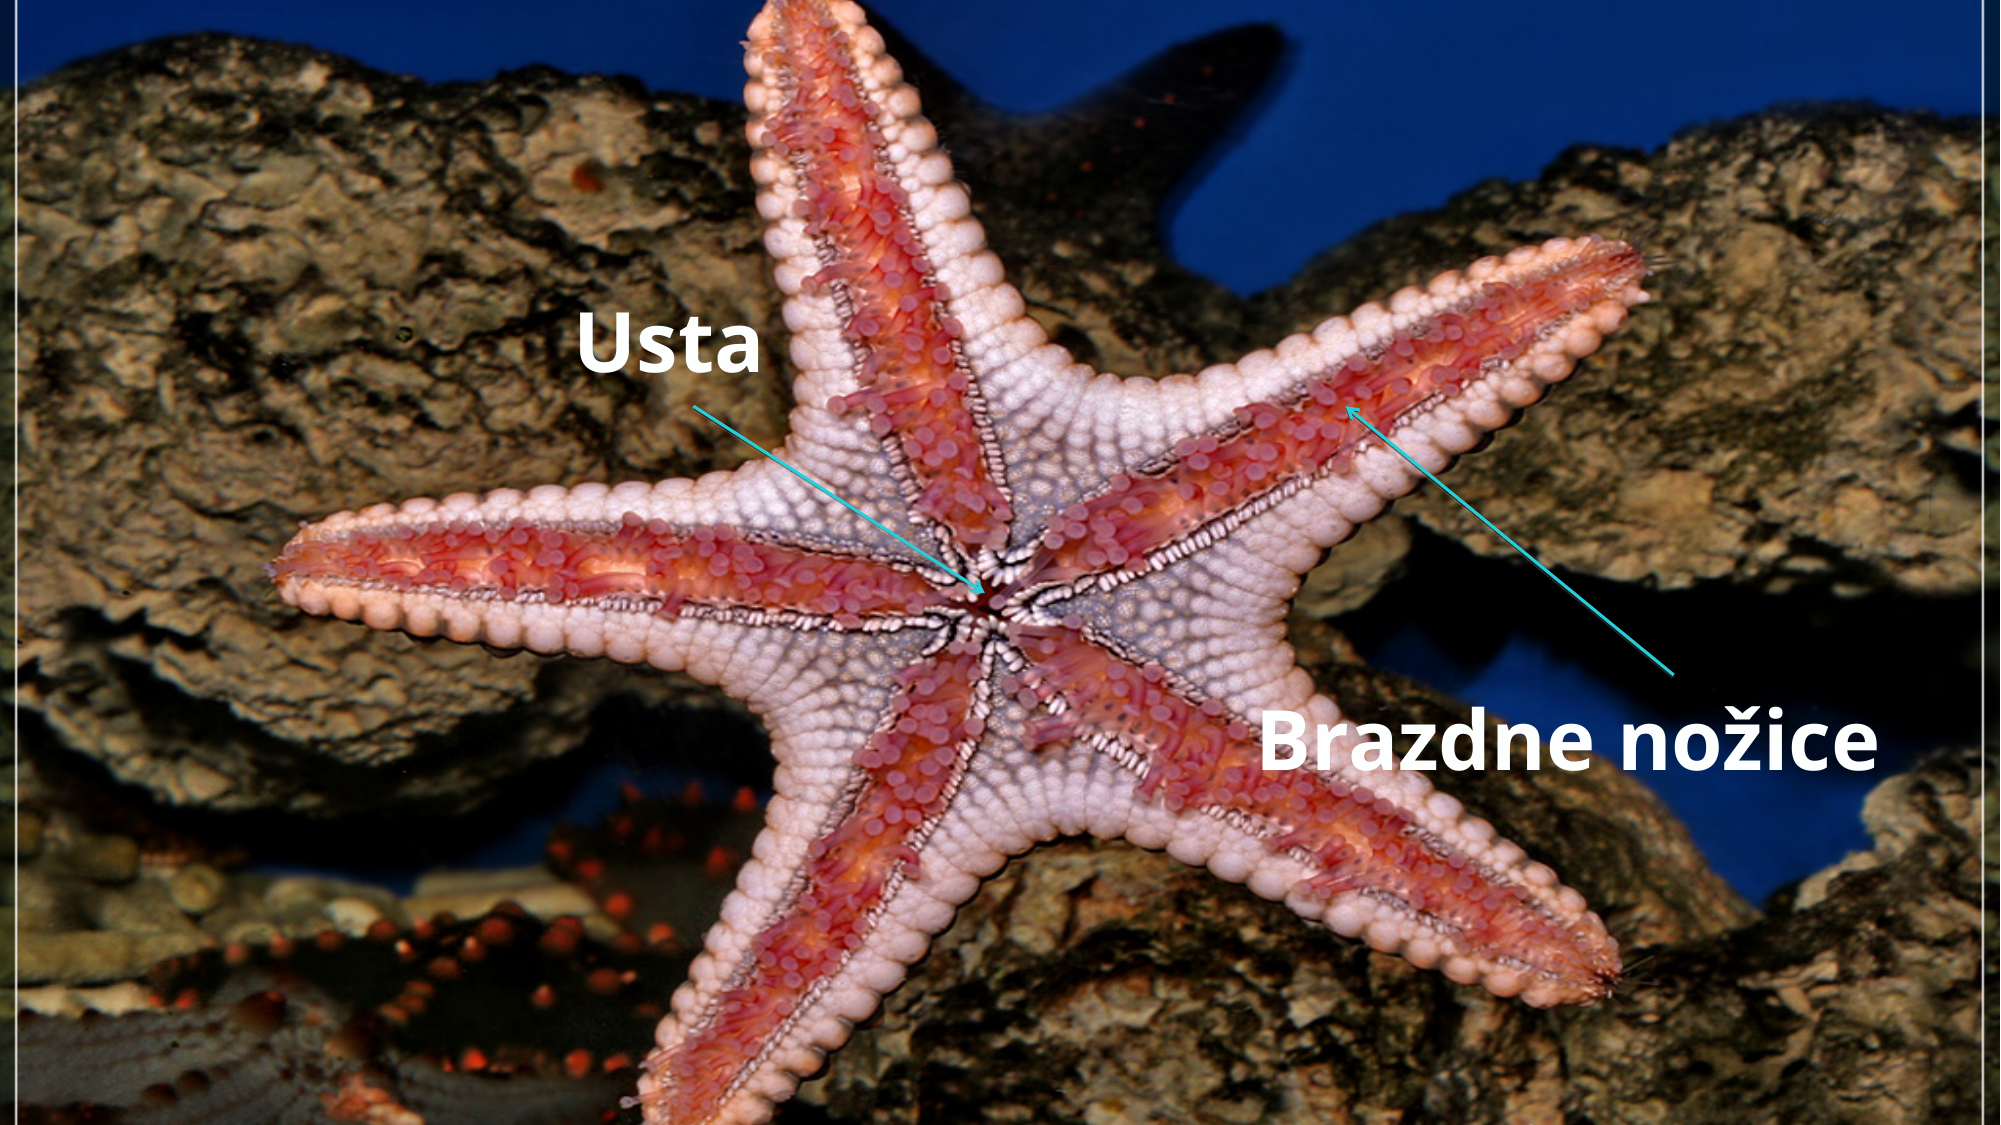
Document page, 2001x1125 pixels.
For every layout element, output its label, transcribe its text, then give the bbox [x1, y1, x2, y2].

text_box Usta [558, 281, 1066, 397]
picture [0, 0, 2000, 1125]
text_box Brazdne nožice [1240, 679, 2000, 795]
